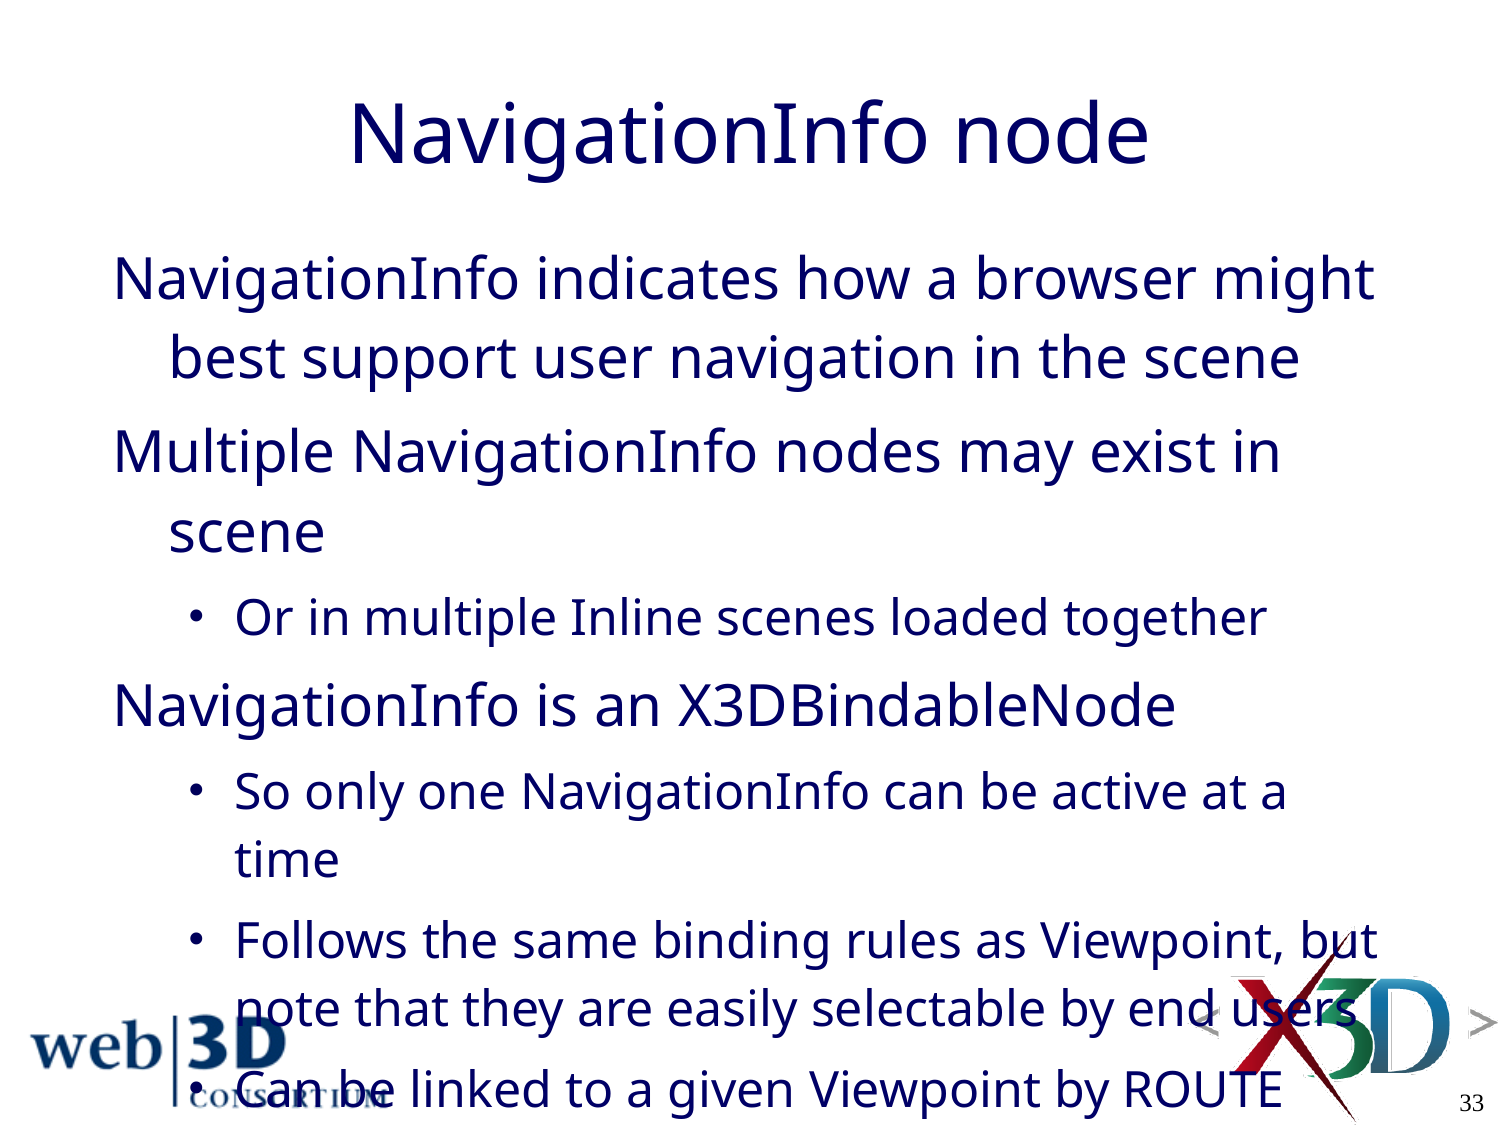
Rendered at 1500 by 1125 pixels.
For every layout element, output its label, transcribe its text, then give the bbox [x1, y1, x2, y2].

picture [12, 998, 413, 1118]
list NavigationInfo indicates how a browser might best support user navigation in the scene Multiple NavigationInfo nodes may exist in scene Or in multiple Inline scenes loaded together NavigationInfo is an X3DBindableNode So only one NavigationInfo can be active at a time Follows the same binding rules as Viewpoint, but note that they are easily selectable by end users Can be linked to a given Viewpoint by ROUTE that connects isBound of one node to set_bind of other [112, 237, 1388, 986]
picture [1187, 926, 1500, 1125]
title NavigationInfo node [112, 37, 1388, 226]
